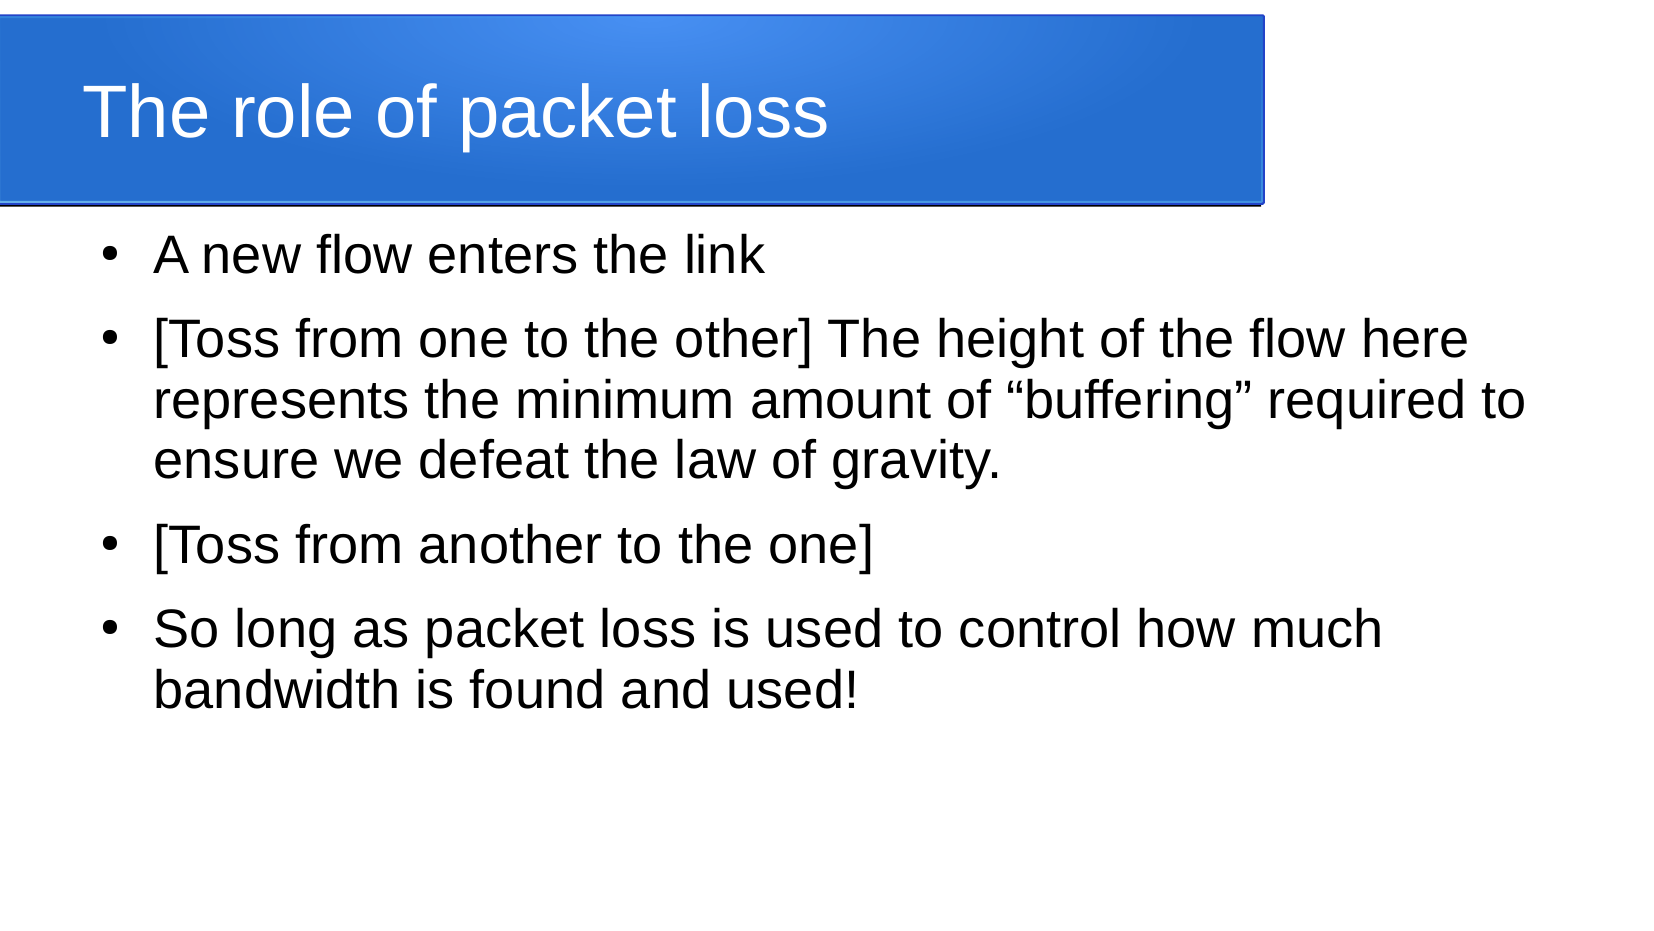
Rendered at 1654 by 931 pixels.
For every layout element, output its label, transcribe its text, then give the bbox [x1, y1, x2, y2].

list A new flow enters the link [Toss from one to the other] The height of the flow here represents the minimum amount of “buffering” required to ensure we defeat the law of gravity. [Toss from another to the one] So long as packet loss is used to control how much bandwidth is found and used! [82, 224, 1571, 764]
title The role of packet loss [82, 35, 1235, 189]
